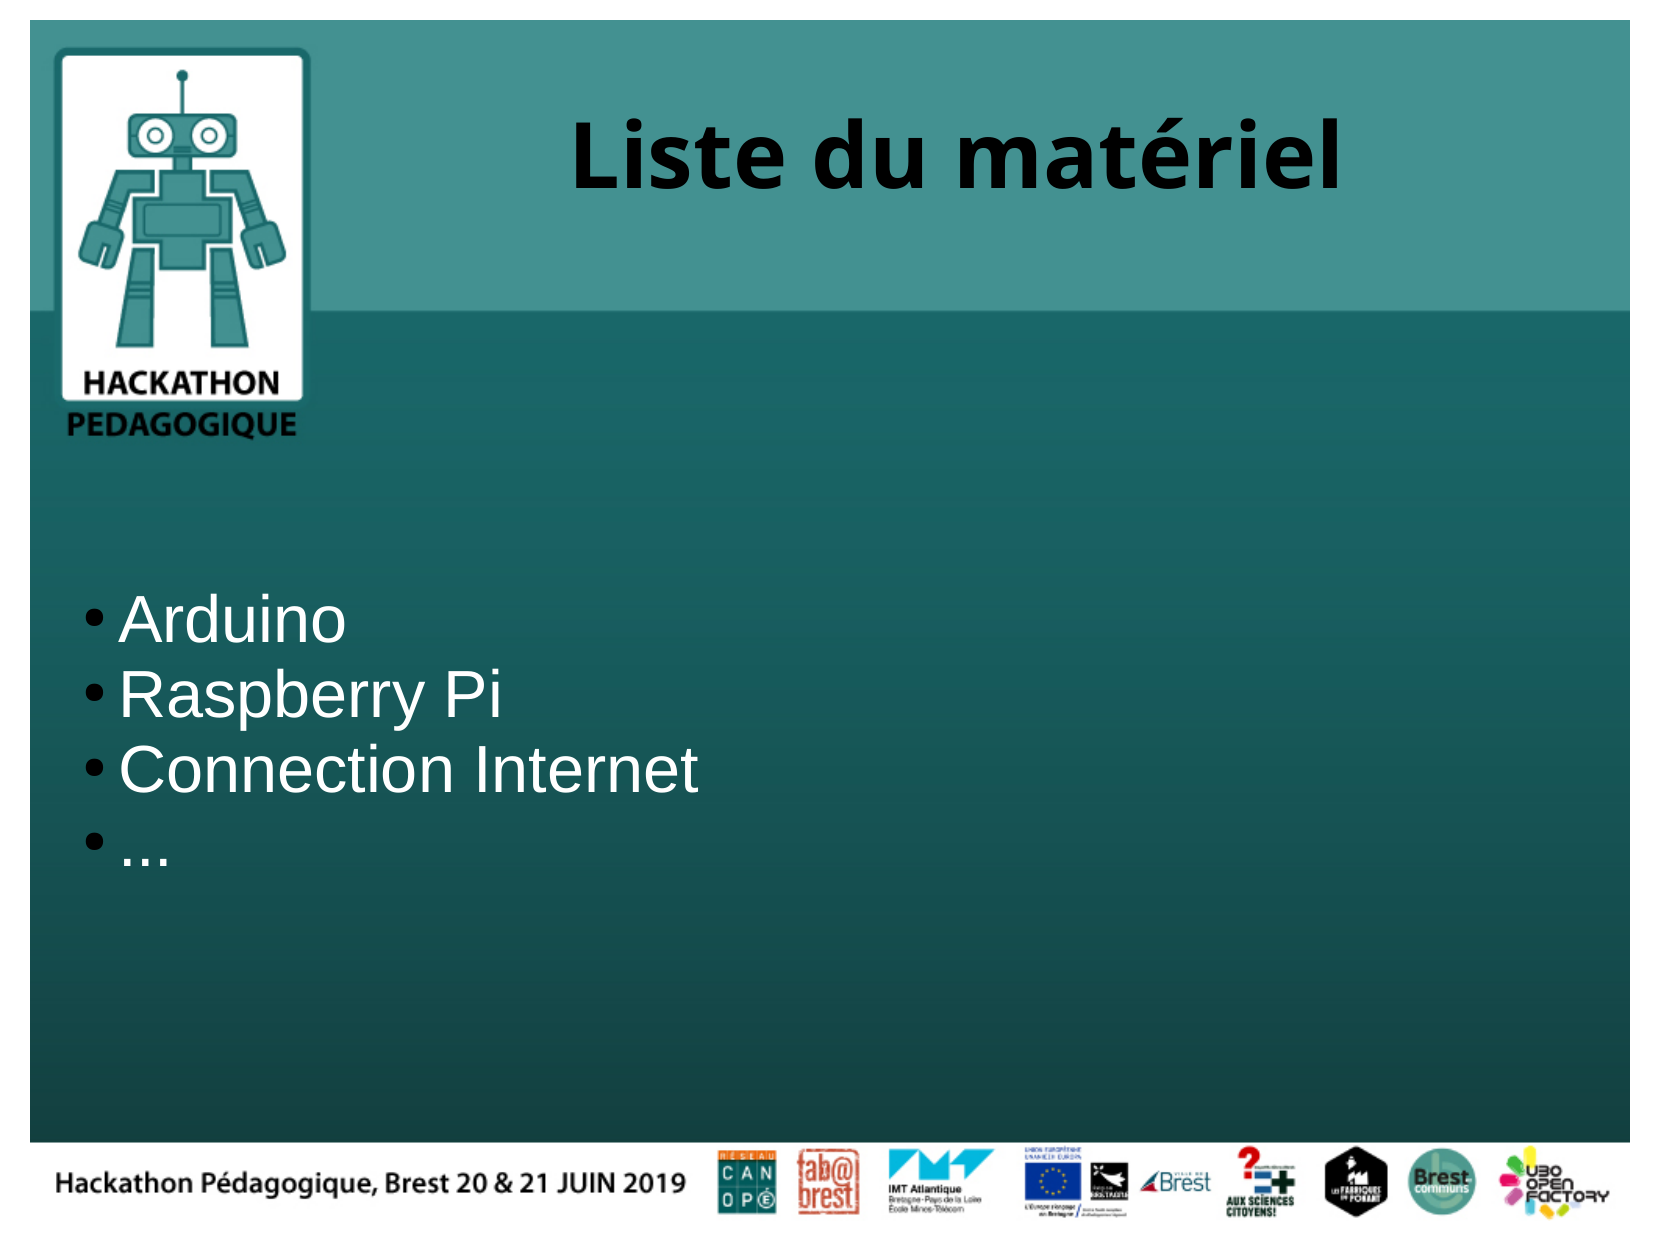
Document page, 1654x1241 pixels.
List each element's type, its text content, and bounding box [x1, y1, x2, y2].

subtitle Arduino Raspberry Pi Connection Internet ... [82, 354, 1571, 1109]
picture [30, 20, 1630, 1221]
title Liste du matériel [342, 49, 1571, 257]
